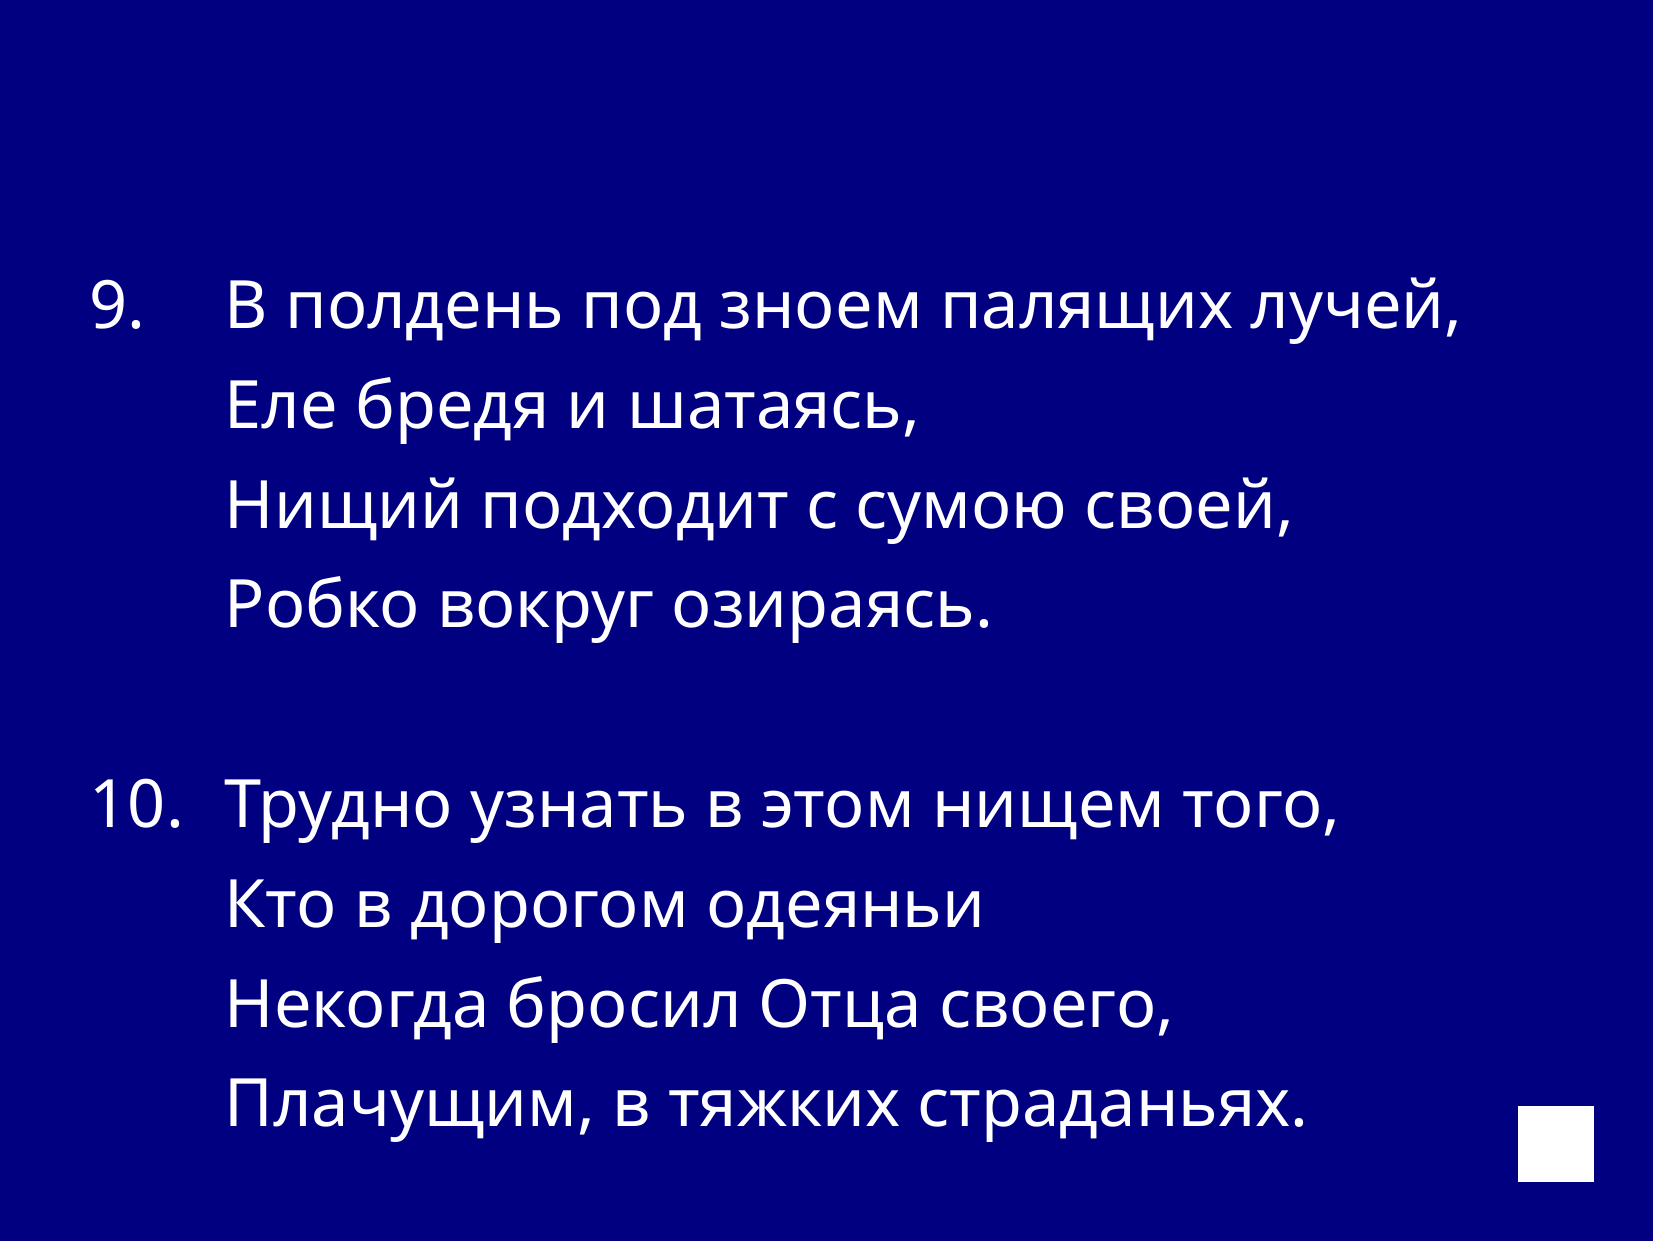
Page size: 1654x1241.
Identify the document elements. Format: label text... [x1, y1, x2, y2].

text_box [1518, 1106, 1594, 1182]
text_box 9. В полдень под зноем палящих лучей, Еле бредя и шатаясь, Нищий подходит с сумою своей, Робко вокруг озираясь. 10. Трудно узнать в этом нищем того, Кто в дорогом одеяньи Некогда бросил Отца своего, Плачущим, в тяжких страданьях. [75, 150, 1576, 1163]
